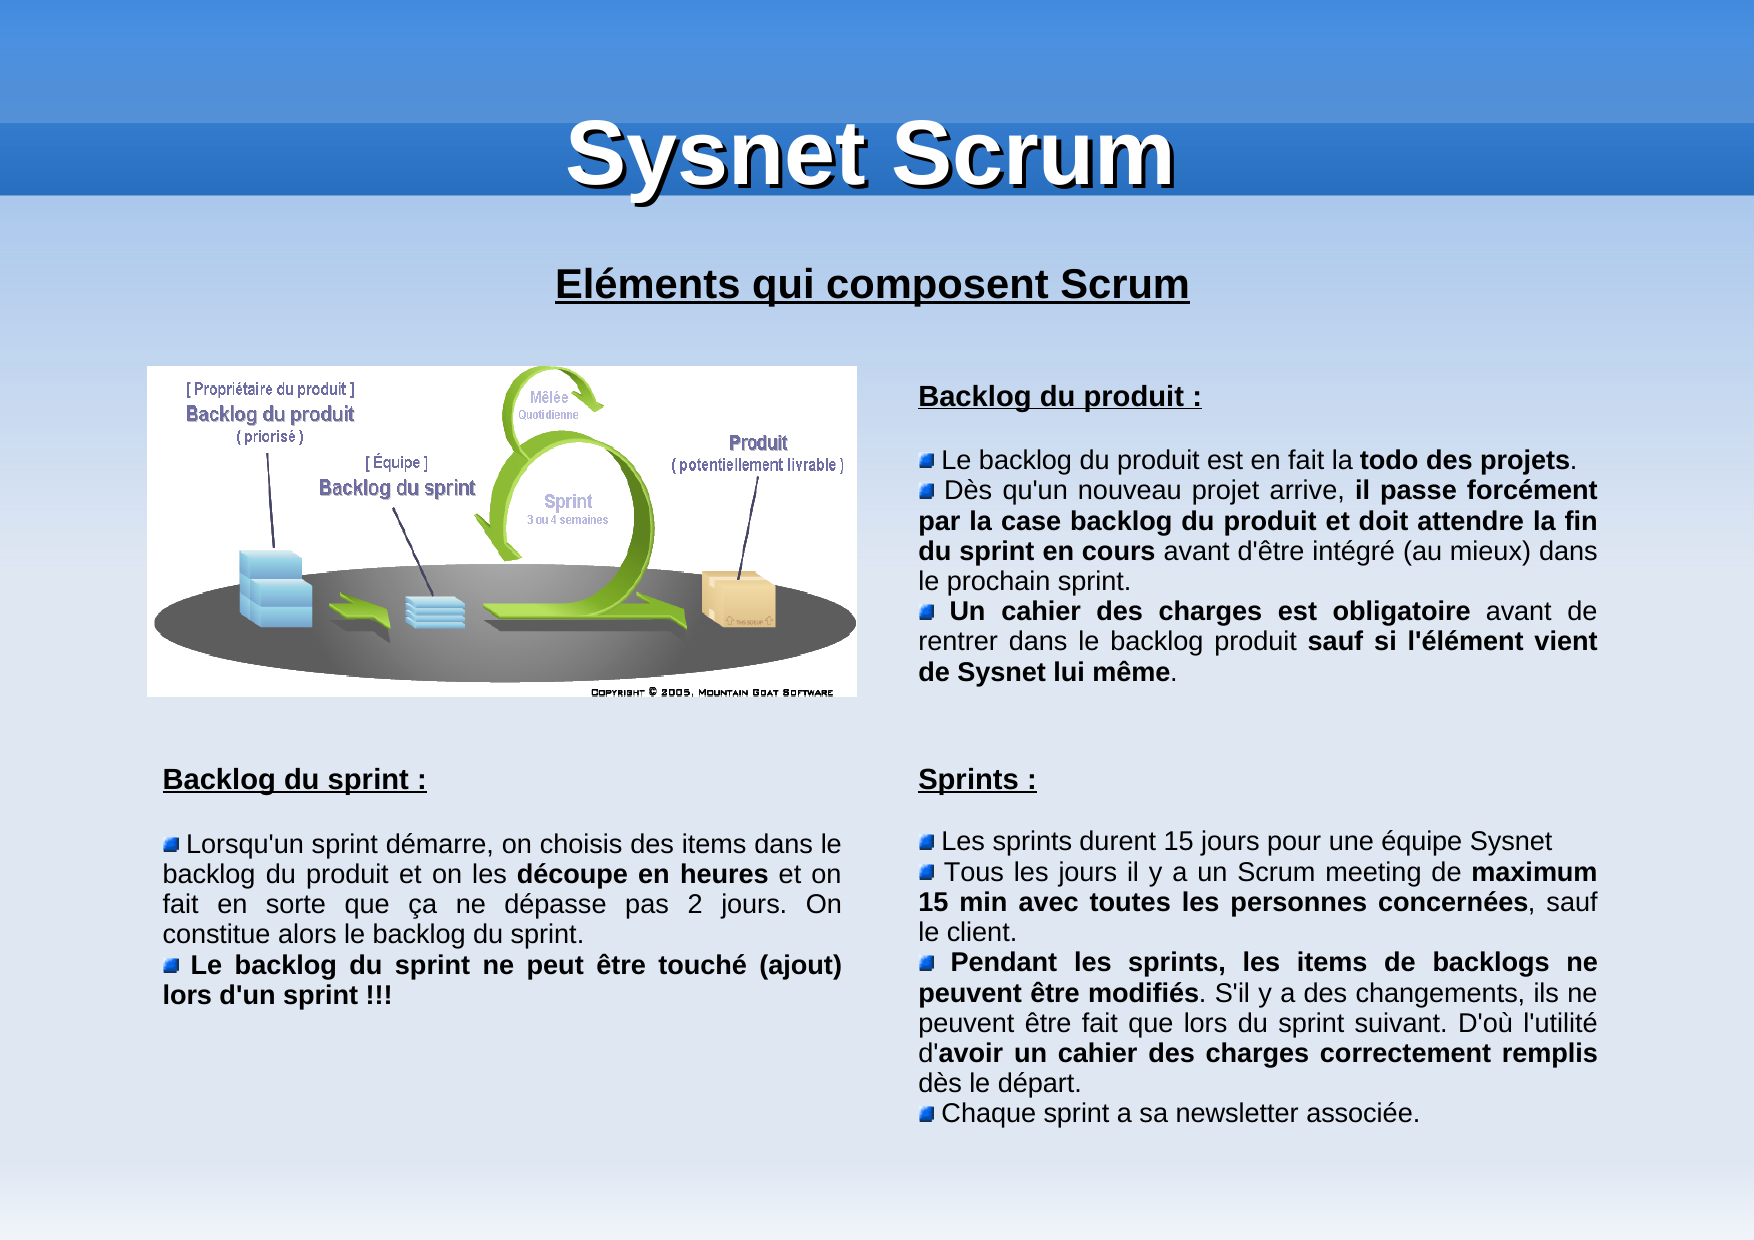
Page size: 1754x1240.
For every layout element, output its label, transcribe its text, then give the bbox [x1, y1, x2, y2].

text_box Backlog du sprint : Lorsqu'un sprint démarre, on choisis des items dans le backlog du produit et on les découpe en heures et on fait en sorte que ça ne dépasse pas 2 jours. On constitue alors le backlog du sprint. Le backlog du sprint ne peut être touché (ajout) lors d'un sprint !!! [147, 755, 857, 1111]
title Sysnet Scrum [135, 59, 1608, 247]
text_box Sprints : Les sprints durent 15 jours pour une équipe Sysnet Tous les jours il y a un Scrum meeting de maximum 15 min avec toutes les personnes concernées, sauf le client. Pendant les sprints, les items de backlogs ne peuvent être modifiés. S'il y a des changements, ils ne peuvent être fait que lors du sprint suivant. D'où l'utilité d'avoir un cahier des charges correctement remplis dès le départ. Chaque sprint a sa newsletter associée. [903, 755, 1613, 1137]
text_box Backlog du produit : Le backlog du produit est en fait la todo des projets. Dès qu'un nouveau projet arrive, il passe forcément par la case backlog du produit et doit attendre la fin du sprint en cours avant d'être intégré (au mieux) dans le prochain sprint. Un cahier des charges est obligatoire avant de rentrer dans le backlog produit sauf si l'élément vient de Sysnet lui même. [903, 372, 1613, 755]
picture [0, 0, 1754, 1240]
text_box Eléments qui composent Scrum [525, 253, 1206, 316]
chart [140, 368, 860, 722]
